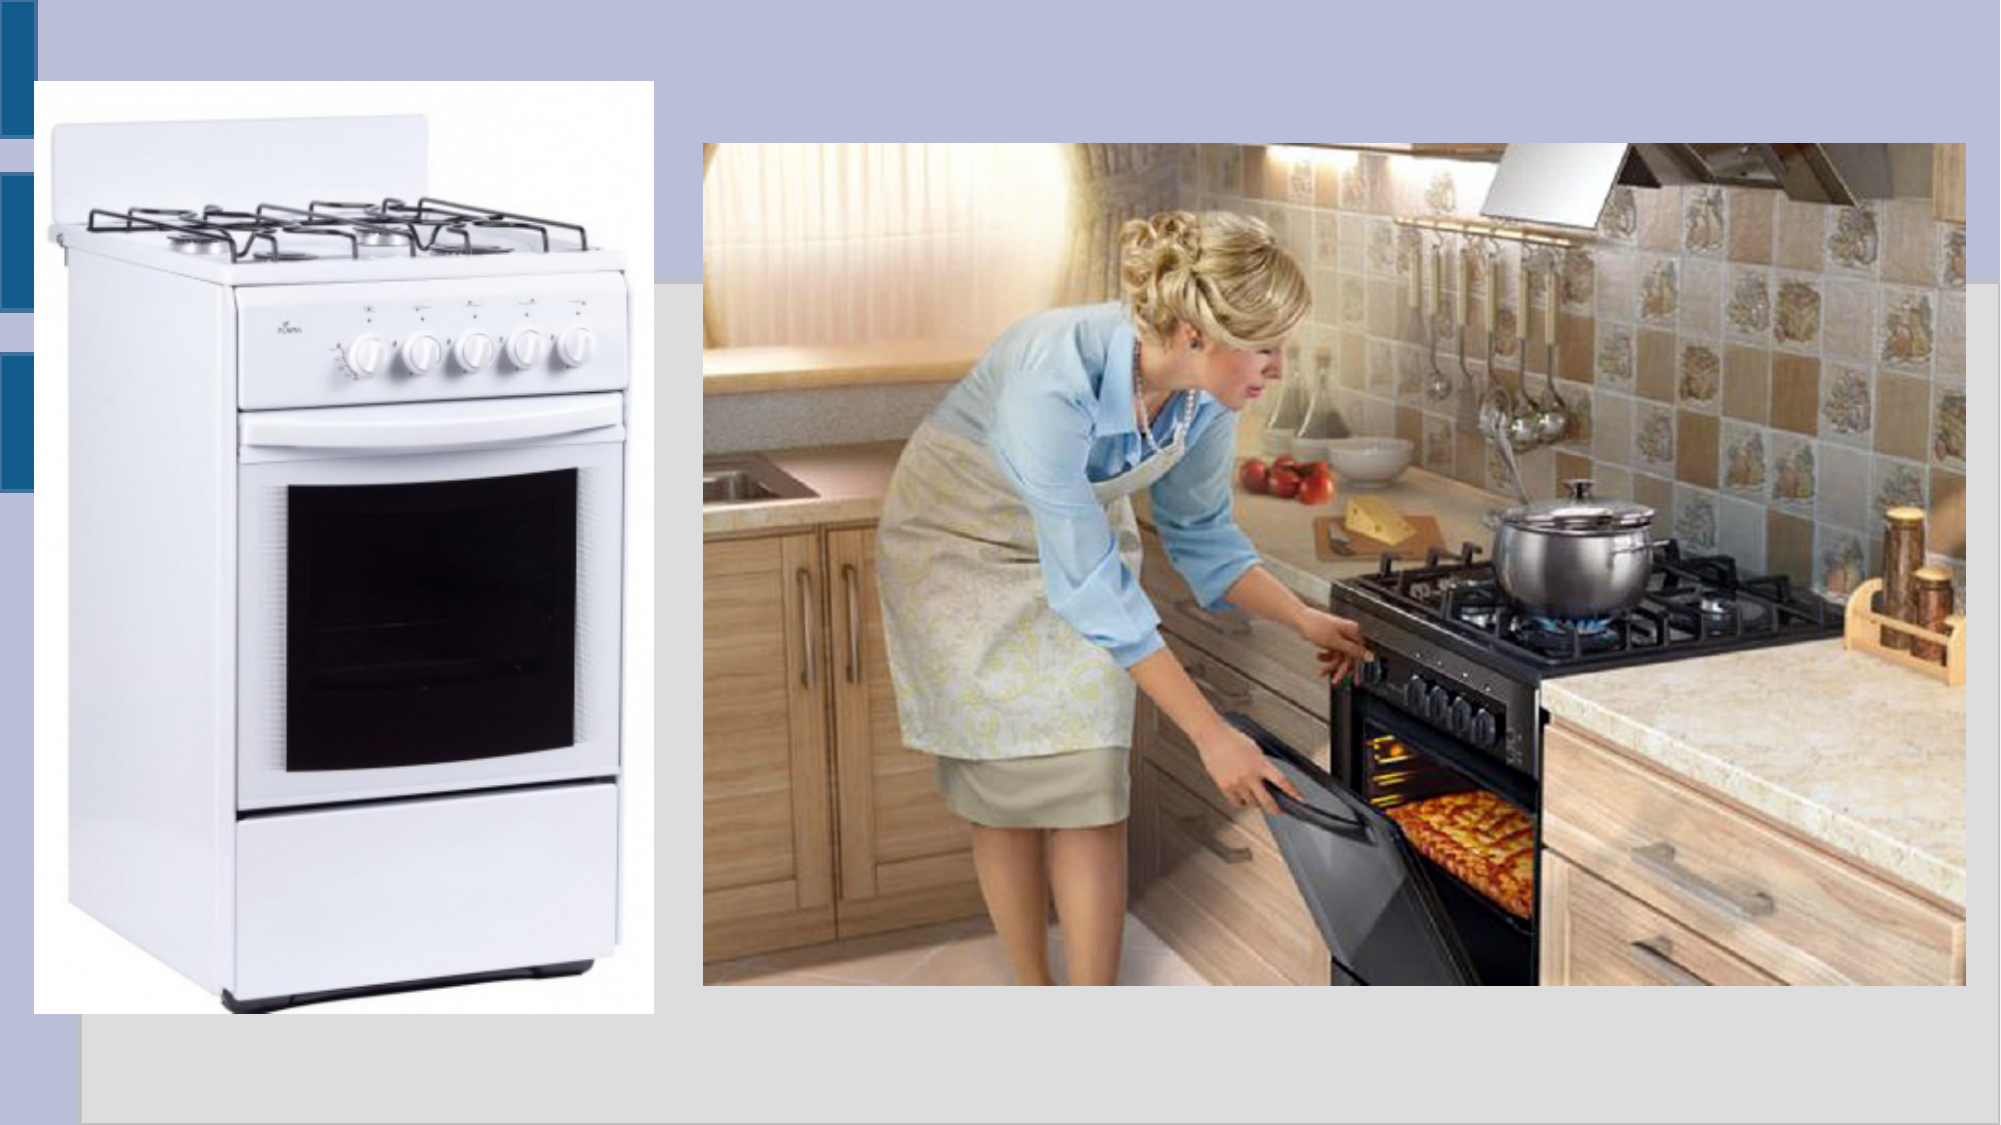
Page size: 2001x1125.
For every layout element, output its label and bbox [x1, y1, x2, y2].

picture [703, 143, 1966, 986]
picture [34, 81, 654, 1014]
